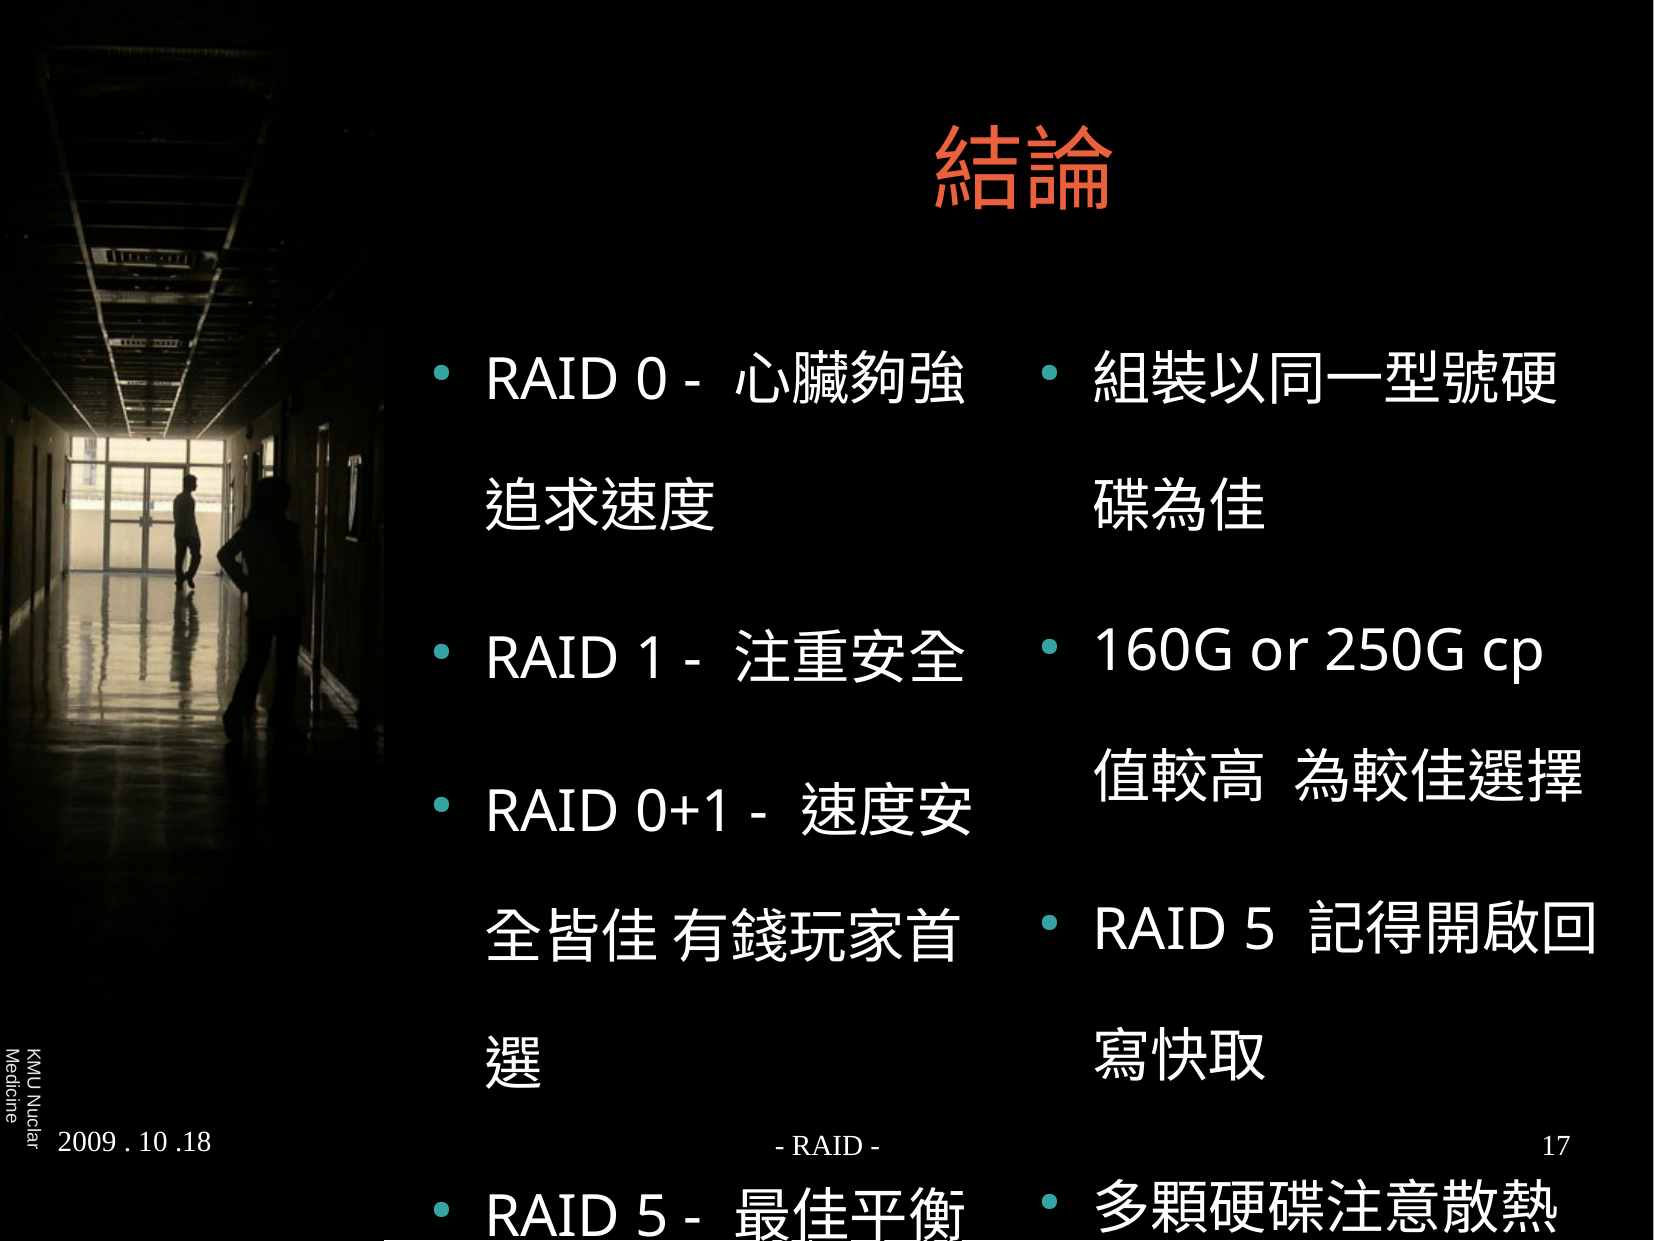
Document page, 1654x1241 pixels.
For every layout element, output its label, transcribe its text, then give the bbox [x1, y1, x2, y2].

title 結論 [407, 58, 1595, 266]
list 組裝以同一型號硬碟為佳 160G or 250G cp值較高 為較佳選擇 RAID 5 記得開啟回寫快取 多顆硬碟注意散熱 [1021, 290, 1601, 1094]
list RAID 0 - 心臟夠強 追求速度 RAID 1 - 注重安全 RAID 0+1 - 速度安全皆佳 有錢玩家首選 RAID 5 - 最佳平衡性方案 [413, 290, 993, 1151]
picture [0, 0, 384, 1241]
